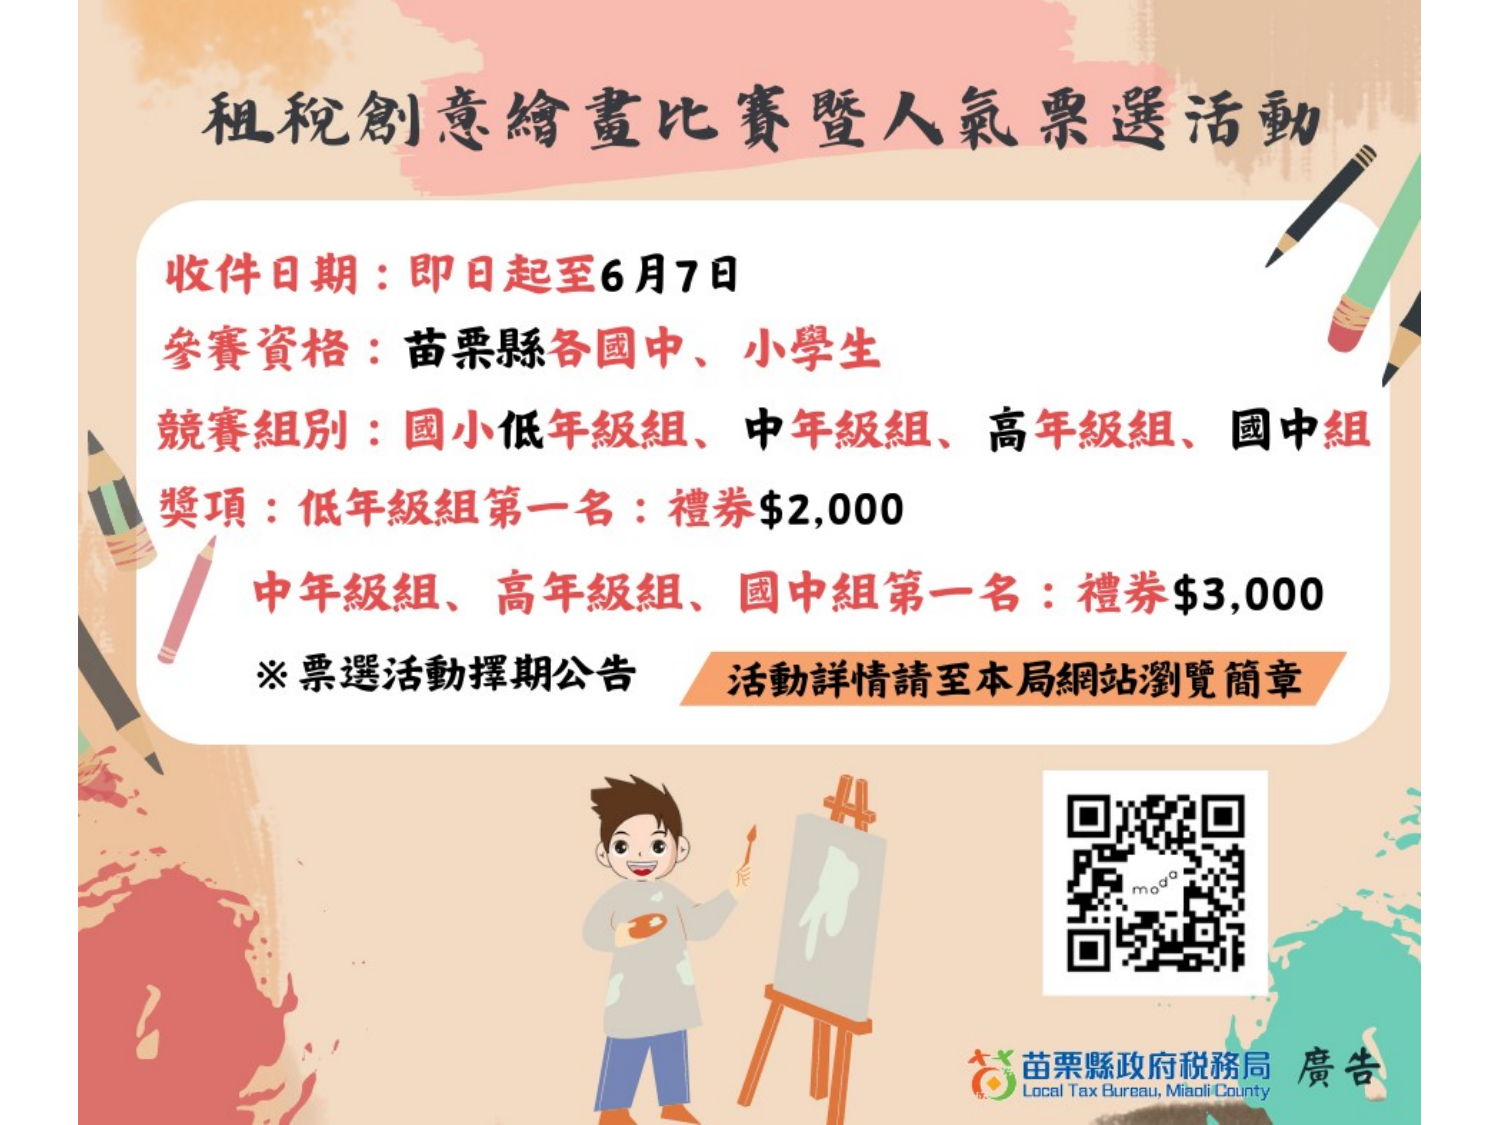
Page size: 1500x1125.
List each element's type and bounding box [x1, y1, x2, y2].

picture [78, 0, 1421, 1125]
